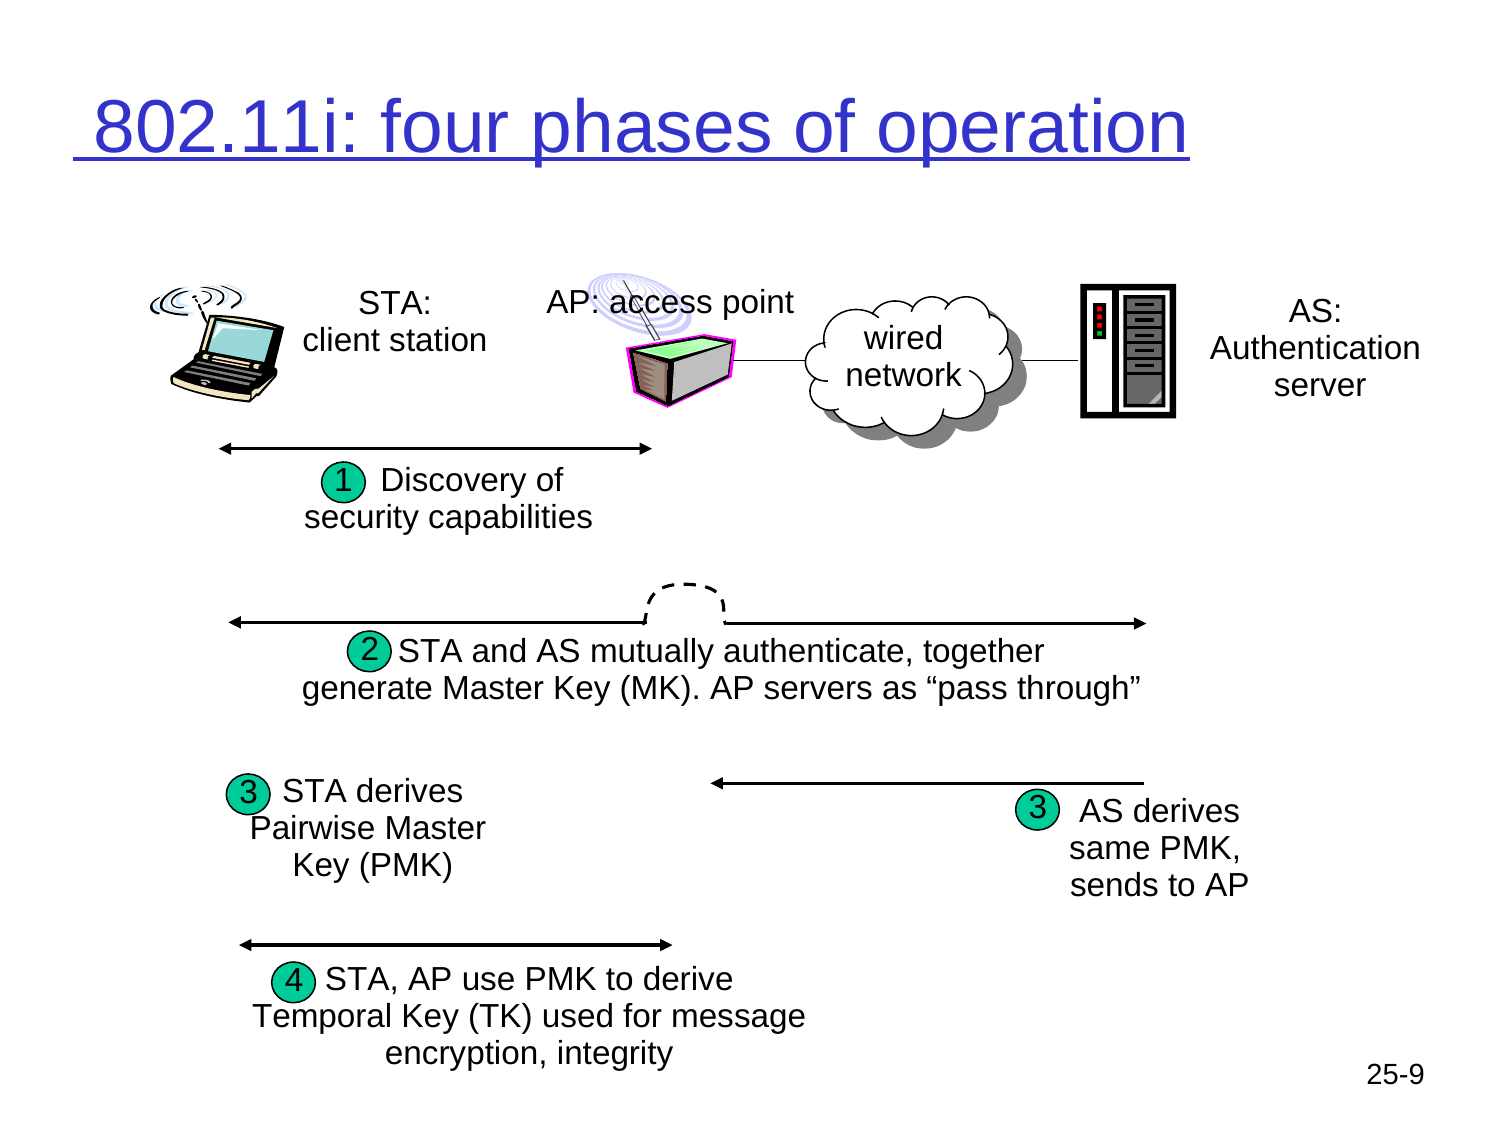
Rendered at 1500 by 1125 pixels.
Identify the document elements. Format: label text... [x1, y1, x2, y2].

text_box 3 [1013, 785, 1054, 834]
text_box [805, 296, 1013, 436]
text_box [625, 328, 737, 408]
picture [1080, 282, 1178, 420]
title 802.11i: four phases of operation [57, 33, 1333, 221]
text_box STA: client station [287, 277, 503, 367]
text_box AP: access point [531, 275, 810, 328]
text_box 1 Discovery of security capabilities [289, 453, 609, 544]
text_box STA, AP use PMK to derive Temporal Key (TK) used for message encryption, integrity [237, 952, 832, 1080]
text_box STA and AS mutually authenticate, together generate Master Key (MK). AP servers as “pass through” [287, 625, 1157, 715]
text_box wired network [830, 311, 977, 402]
chart [149, 283, 285, 403]
text_box STA derives Pairwise Master Key (PMK) [234, 764, 511, 892]
text_box 2 [345, 622, 394, 676]
text_box 3 [224, 765, 234, 819]
text_box AS: Authentication server [1195, 284, 1437, 412]
text_box AS derives same PMK, sends to AP [1054, 785, 1266, 912]
